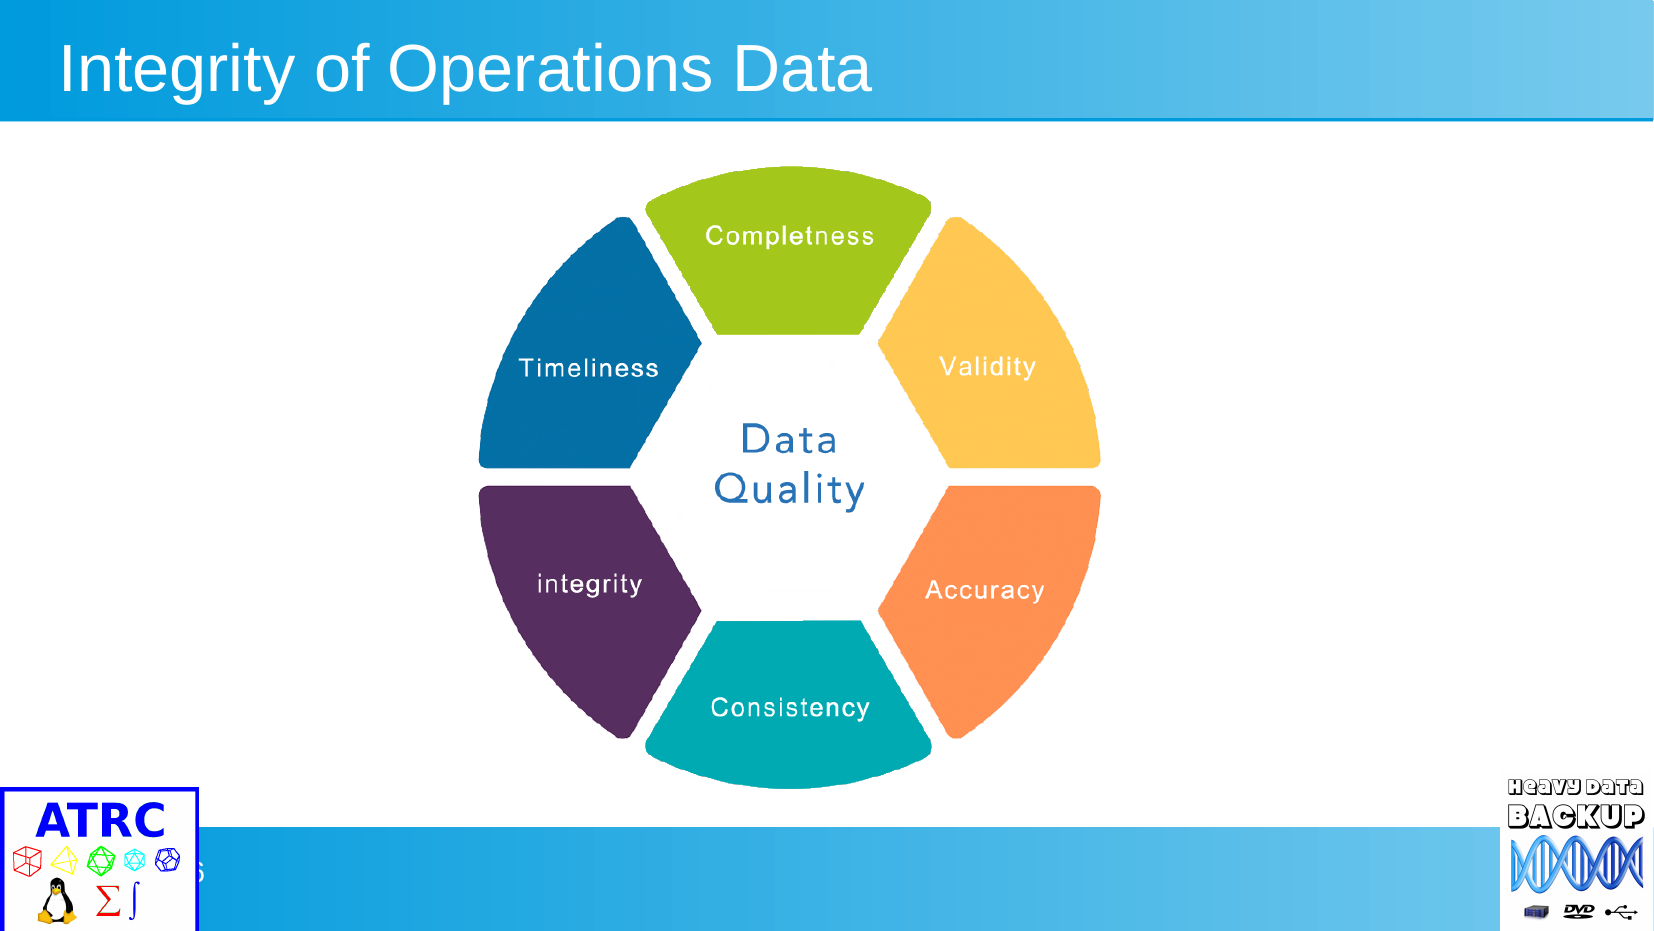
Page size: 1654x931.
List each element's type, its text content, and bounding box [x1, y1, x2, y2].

picture [0, 787, 199, 931]
picture [1500, 771, 1654, 931]
picture [450, 149, 1126, 807]
title Integrity of Operations Data [59, 29, 1595, 108]
